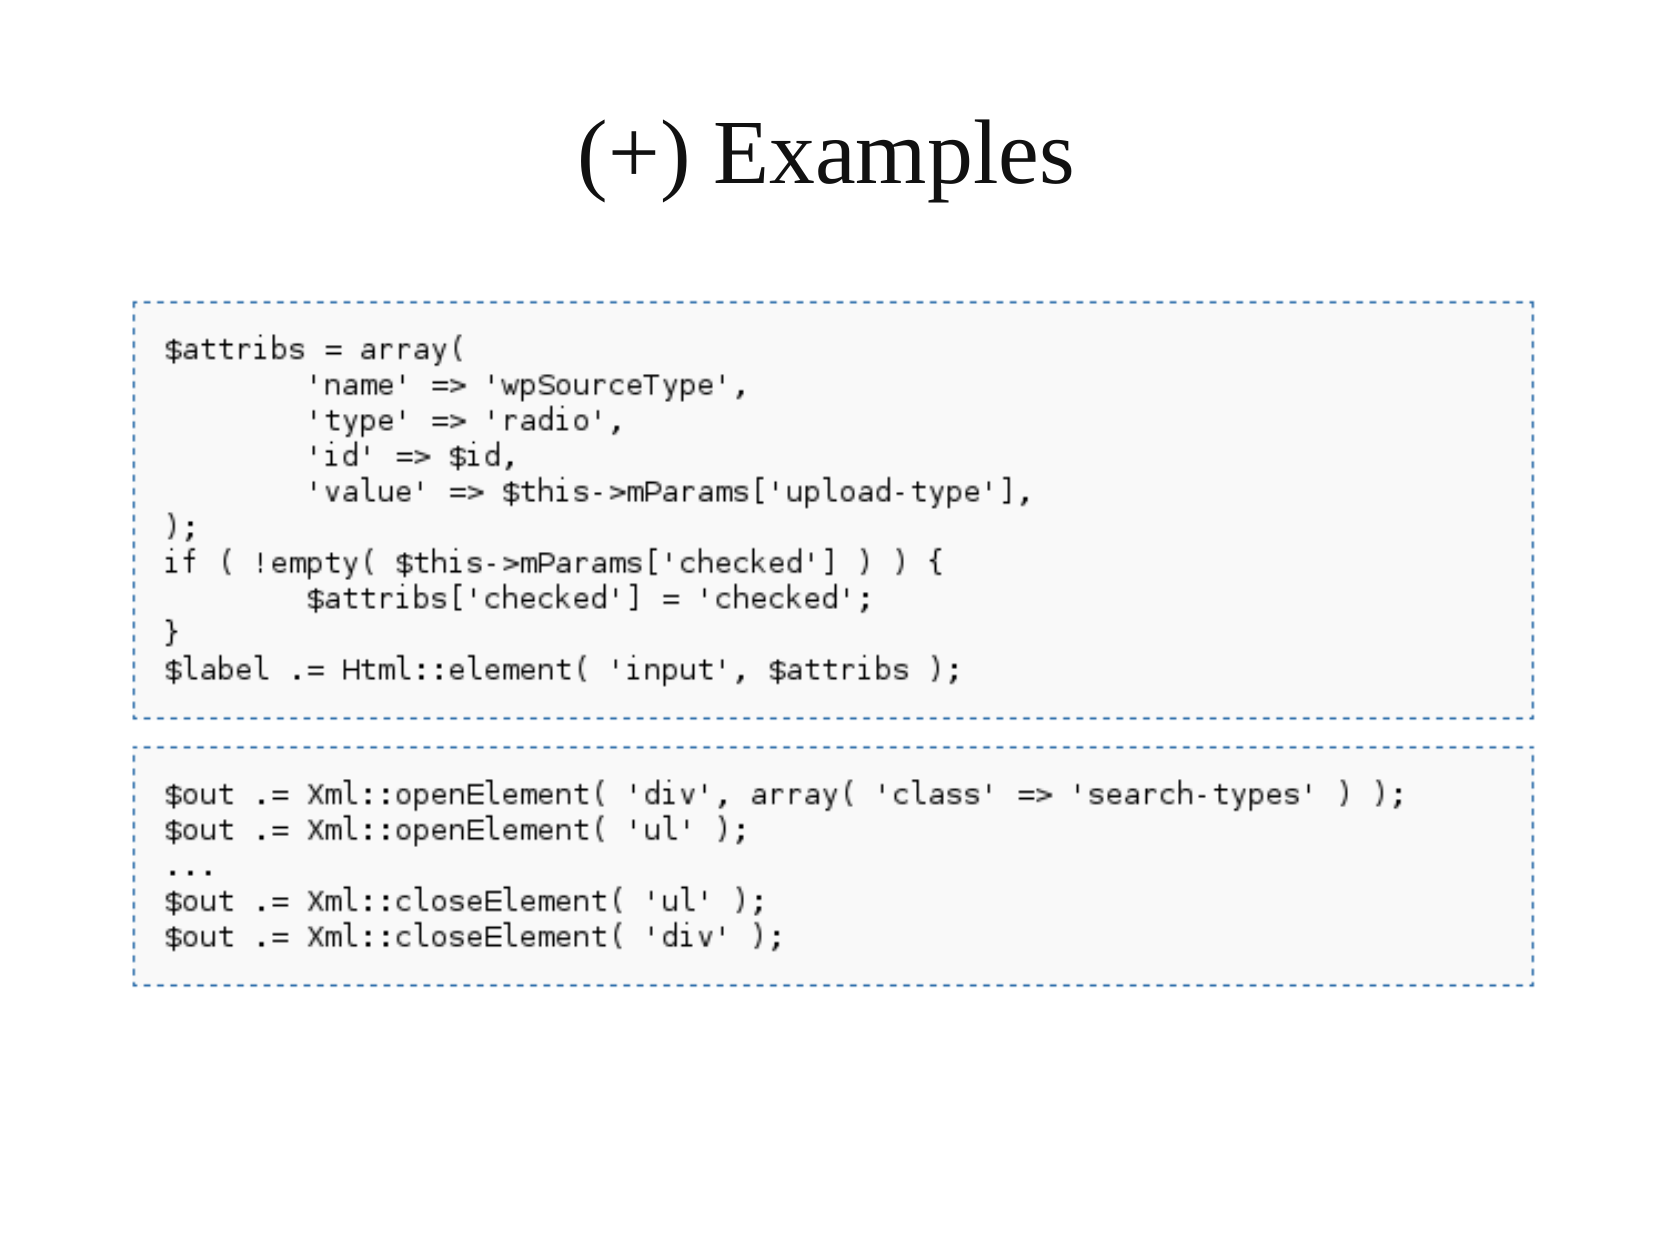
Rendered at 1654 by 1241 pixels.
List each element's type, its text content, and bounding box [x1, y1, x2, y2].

title (+) Examples [82, 49, 1571, 257]
picture [120, 284, 1559, 1005]
